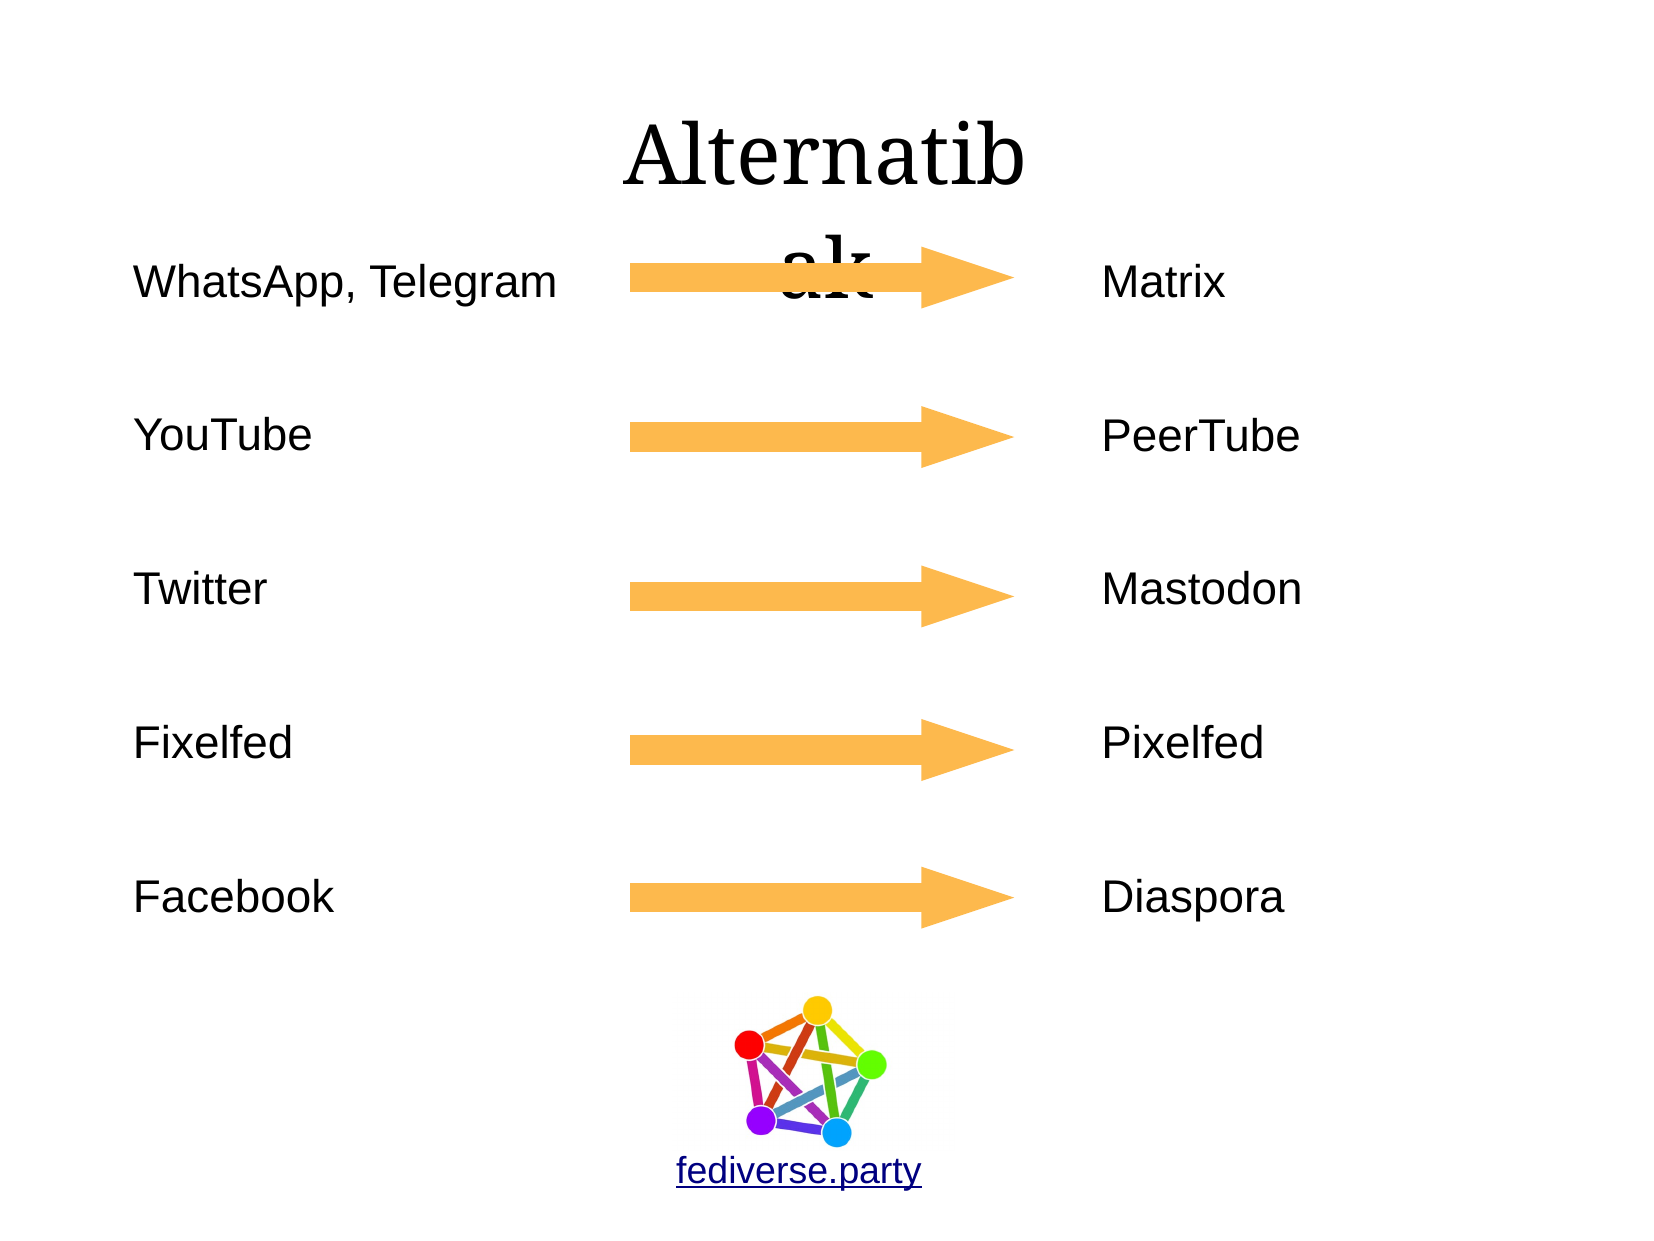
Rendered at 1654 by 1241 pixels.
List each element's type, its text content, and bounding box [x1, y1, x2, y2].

text_box fediverse.party [661, 1142, 975, 1213]
text_box Alternatibak [608, 88, 1052, 207]
text_box WhatsApp, Telegram YouTube Twitter Fixelfed Facebook [118, 248, 591, 930]
text_box Matrix PeerTube Mastodon Pixelfed Diaspora [1086, 248, 1625, 930]
picture [672, 992, 955, 1151]
